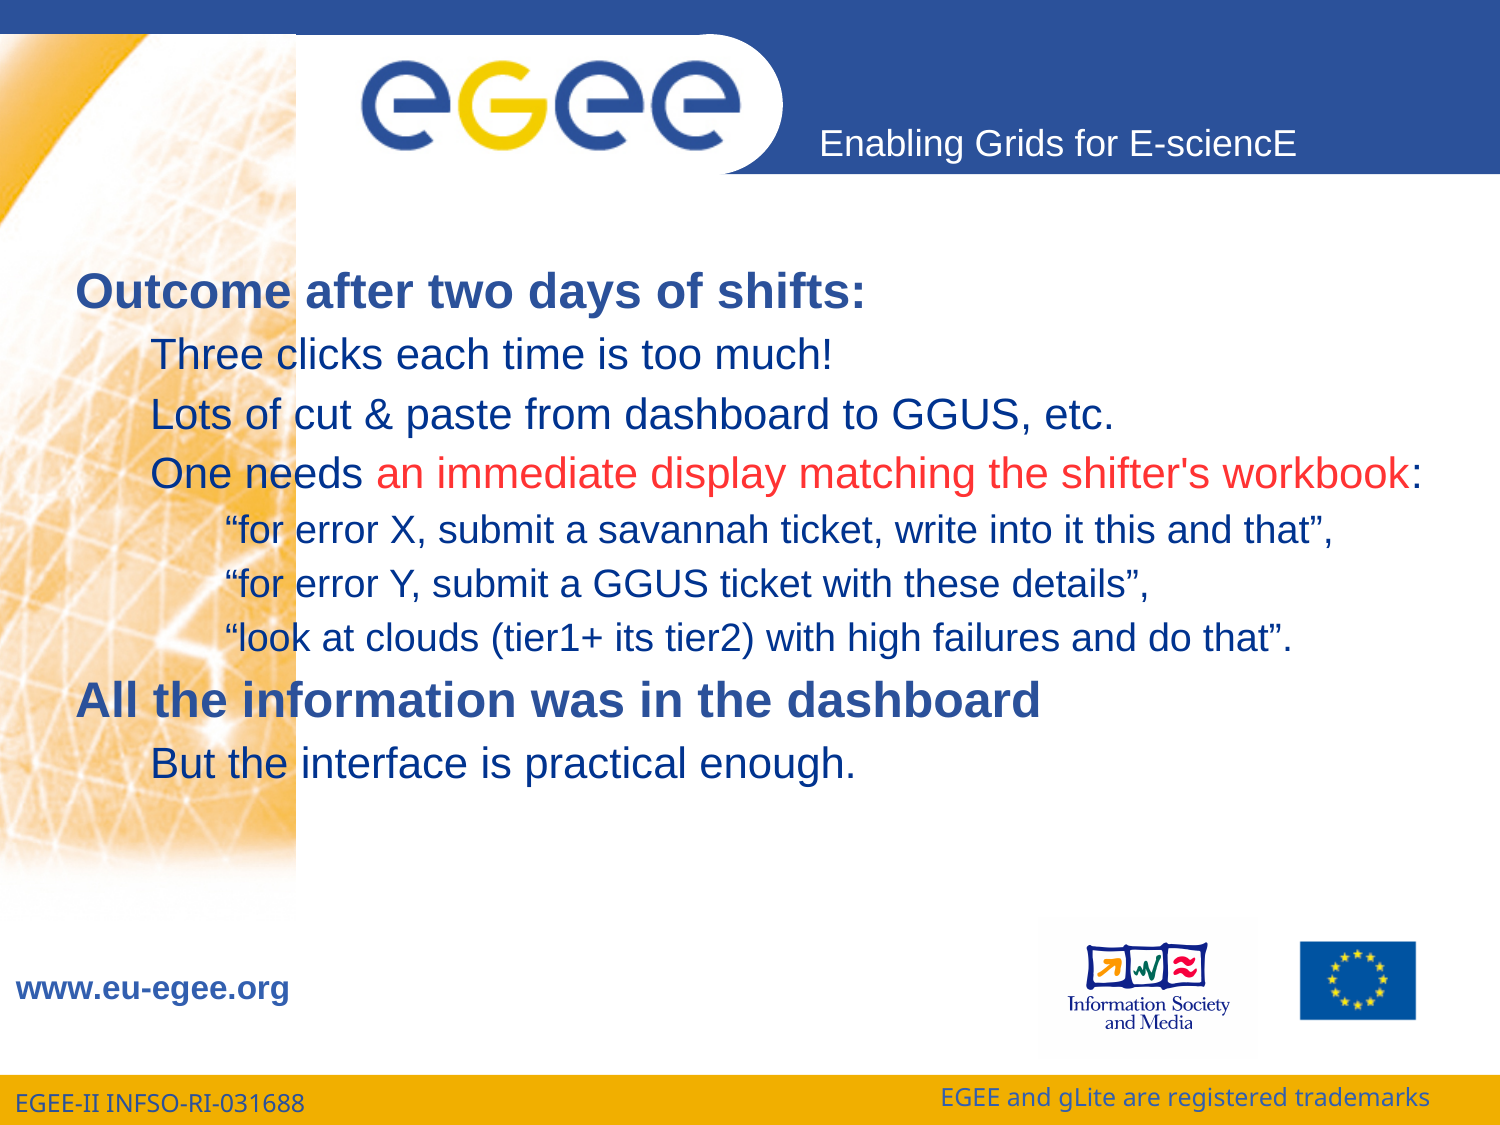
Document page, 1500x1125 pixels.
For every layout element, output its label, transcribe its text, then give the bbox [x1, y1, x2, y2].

picture [1291, 991, 1424, 1028]
picture [0, 34, 296, 921]
picture [1038, 991, 1258, 1059]
picture [355, 56, 748, 154]
list Outcome after two days of shifts: Three clicks each time is too much! Lots of cut & paste from dashboard to GGUS, etc. One needs an immediate display matching the shifter's workbook: “for error X, submit a savannah ticket, write into it this and that”, “for error Y, submit a GGUS ticket with these details”, “look at clouds (tier1+ its tier2) with high failures and do that”. All the information was in the dashboard But the interface is practical enough. [75, 263, 1425, 991]
